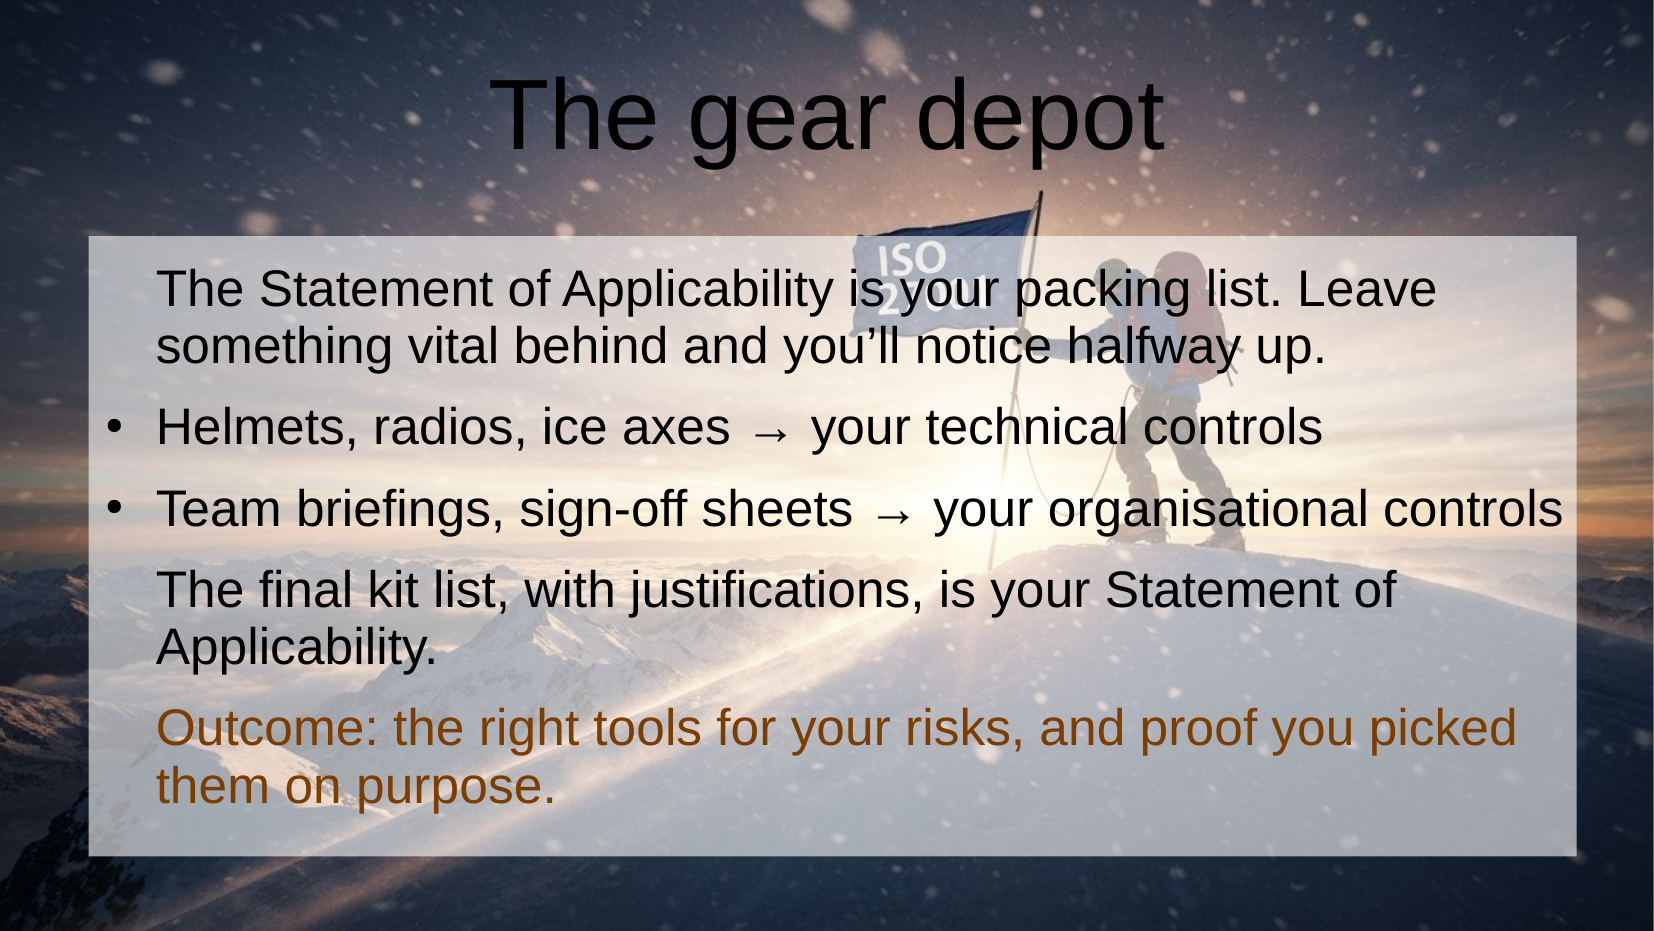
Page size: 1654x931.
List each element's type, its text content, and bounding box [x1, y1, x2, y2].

list The Statement of Applicability is your packing list. Leave something vital behind and you’ll notice halfway up. Helmets, radios, ice axes → your technical controls Team briefings, sign-off sheets → your organisational controls The final kit list, with justifications, is your Statement of Applicability. Outcome: the right tools for your risks, and proof you picked them on purpose. [88, 236, 1577, 857]
title The gear depot [82, 37, 1571, 193]
picture [0, 0, 1654, 931]
